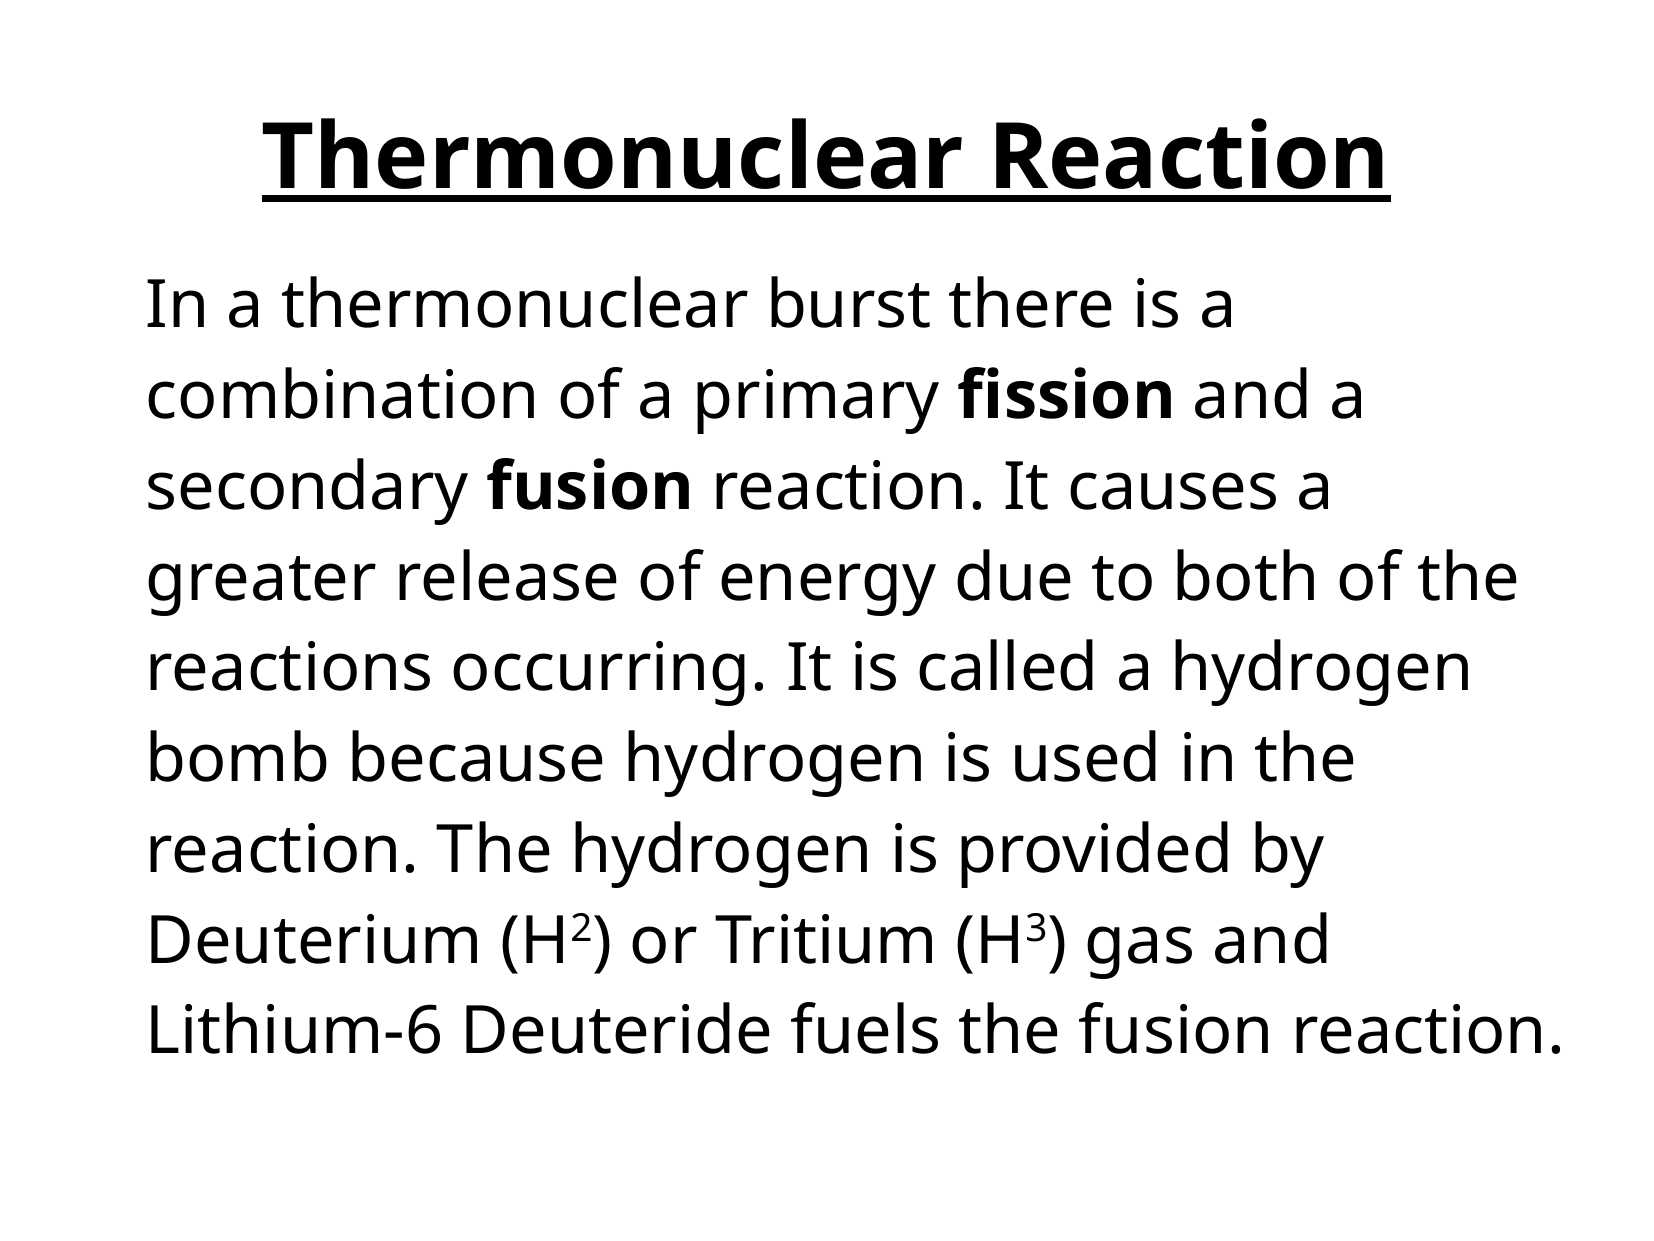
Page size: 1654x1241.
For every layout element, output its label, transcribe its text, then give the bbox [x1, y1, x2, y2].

title Thermonuclear Reaction [82, 49, 1571, 256]
list In a thermonuclear burst there is a combination of a primary fission and a secondary fusion reaction. It causes a greater release of energy due to both of the reactions occurring. It is called a hydrogen bomb because hydrogen is used in the reaction. The hydrogen is provided by Deuterium (H2) or Tritium (H3) gas and Lithium-6 Deuteride fuels the fusion reaction. [82, 256, 1571, 1156]
